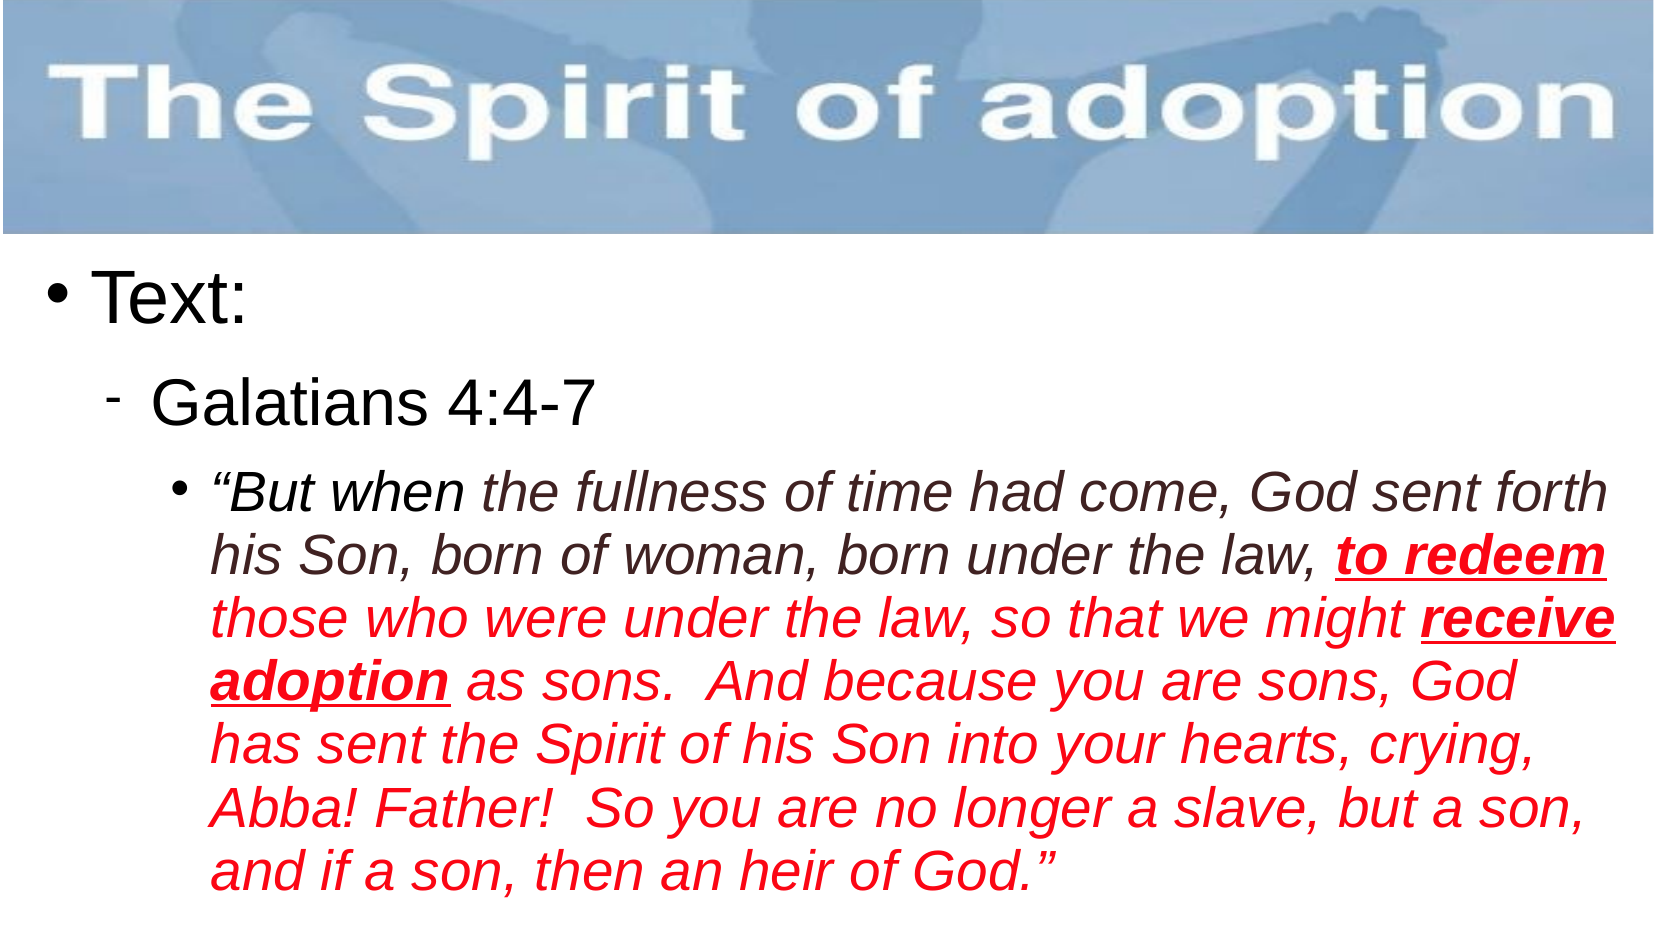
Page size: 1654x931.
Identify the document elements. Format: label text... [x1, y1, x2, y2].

picture [0, 0, 1654, 234]
text_box Text: Galatians 4:4-7 “But when the fullness of time had come, God sent forth his Son, born of woman, born under the law, to redeem those who were under the law, so that we might receive adoption as sons. And because you are sons, God has sent the Spirit of his Son into your hearts, crying, Abba! Father! So you are no longer a slave, but a son, and if a son, then an heir of God.” [29, 254, 1620, 915]
